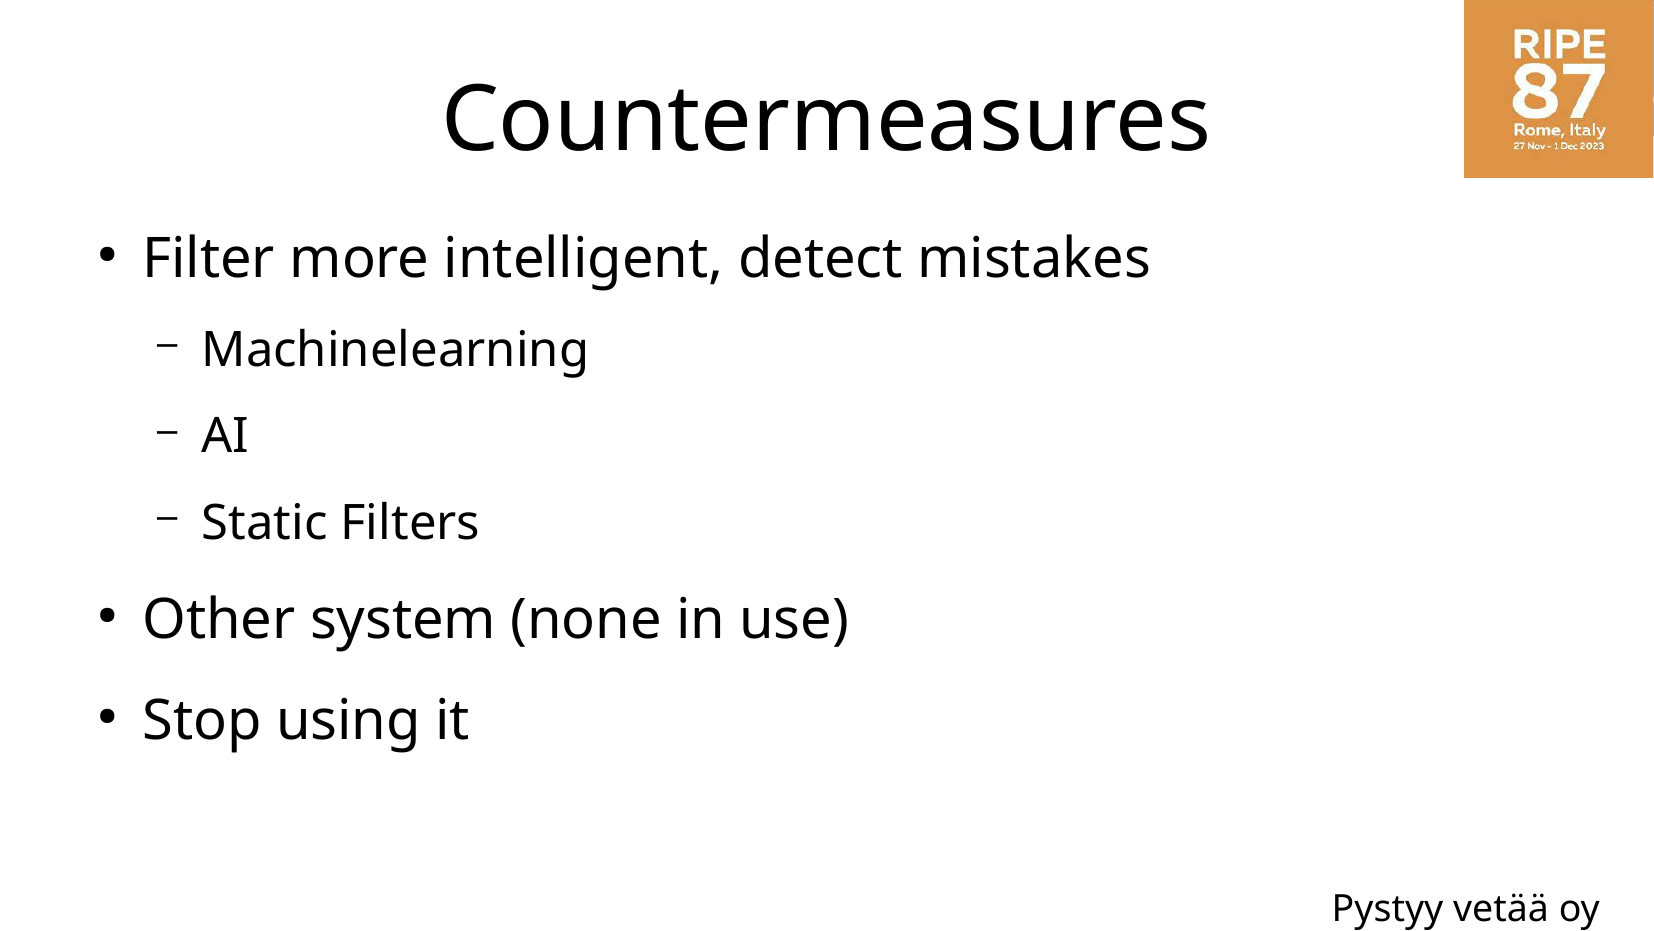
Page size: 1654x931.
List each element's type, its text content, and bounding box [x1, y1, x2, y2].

list Filter more intelligent, detect mistakes Machinelearning AI Static Filters Other system (none in use) Stop using it [82, 217, 1571, 758]
text_box Pystyy vetää oy [1316, 874, 1654, 931]
picture [1464, 0, 1654, 178]
title Countermeasures [82, 37, 1571, 193]
